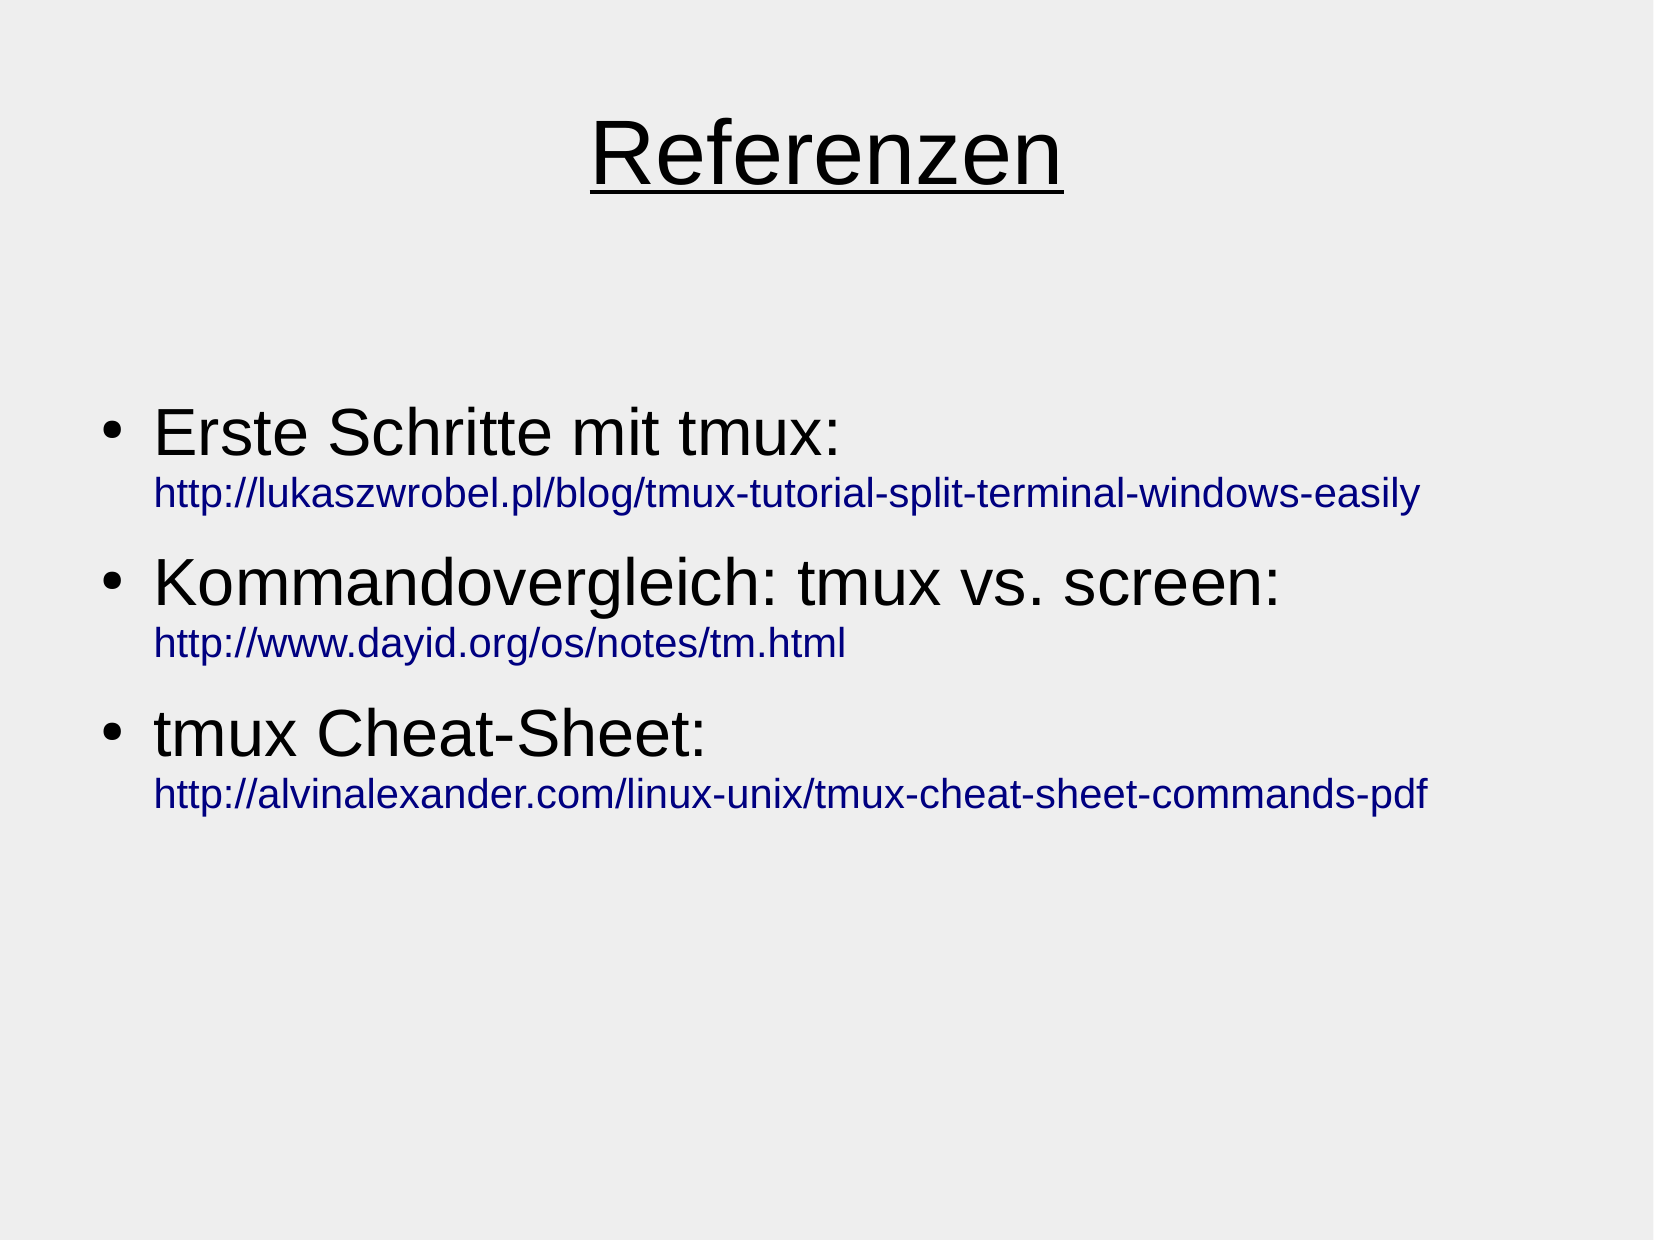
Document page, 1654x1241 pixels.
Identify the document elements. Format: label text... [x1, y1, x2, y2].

title Referenzen [82, 49, 1571, 257]
list Erste Schritte mit tmux: http://lukaszwrobel.pl/blog/tmux-tutorial-split-terminal-windows-easily Kommandovergleich: tmux vs. screen: http://www.dayid.org/os/notes/tm.html tmux Cheat-Sheet: http://alvinalexander.com/linux-unix/tmux-cheat-sheet-commands-pdf [82, 290, 1571, 1010]
